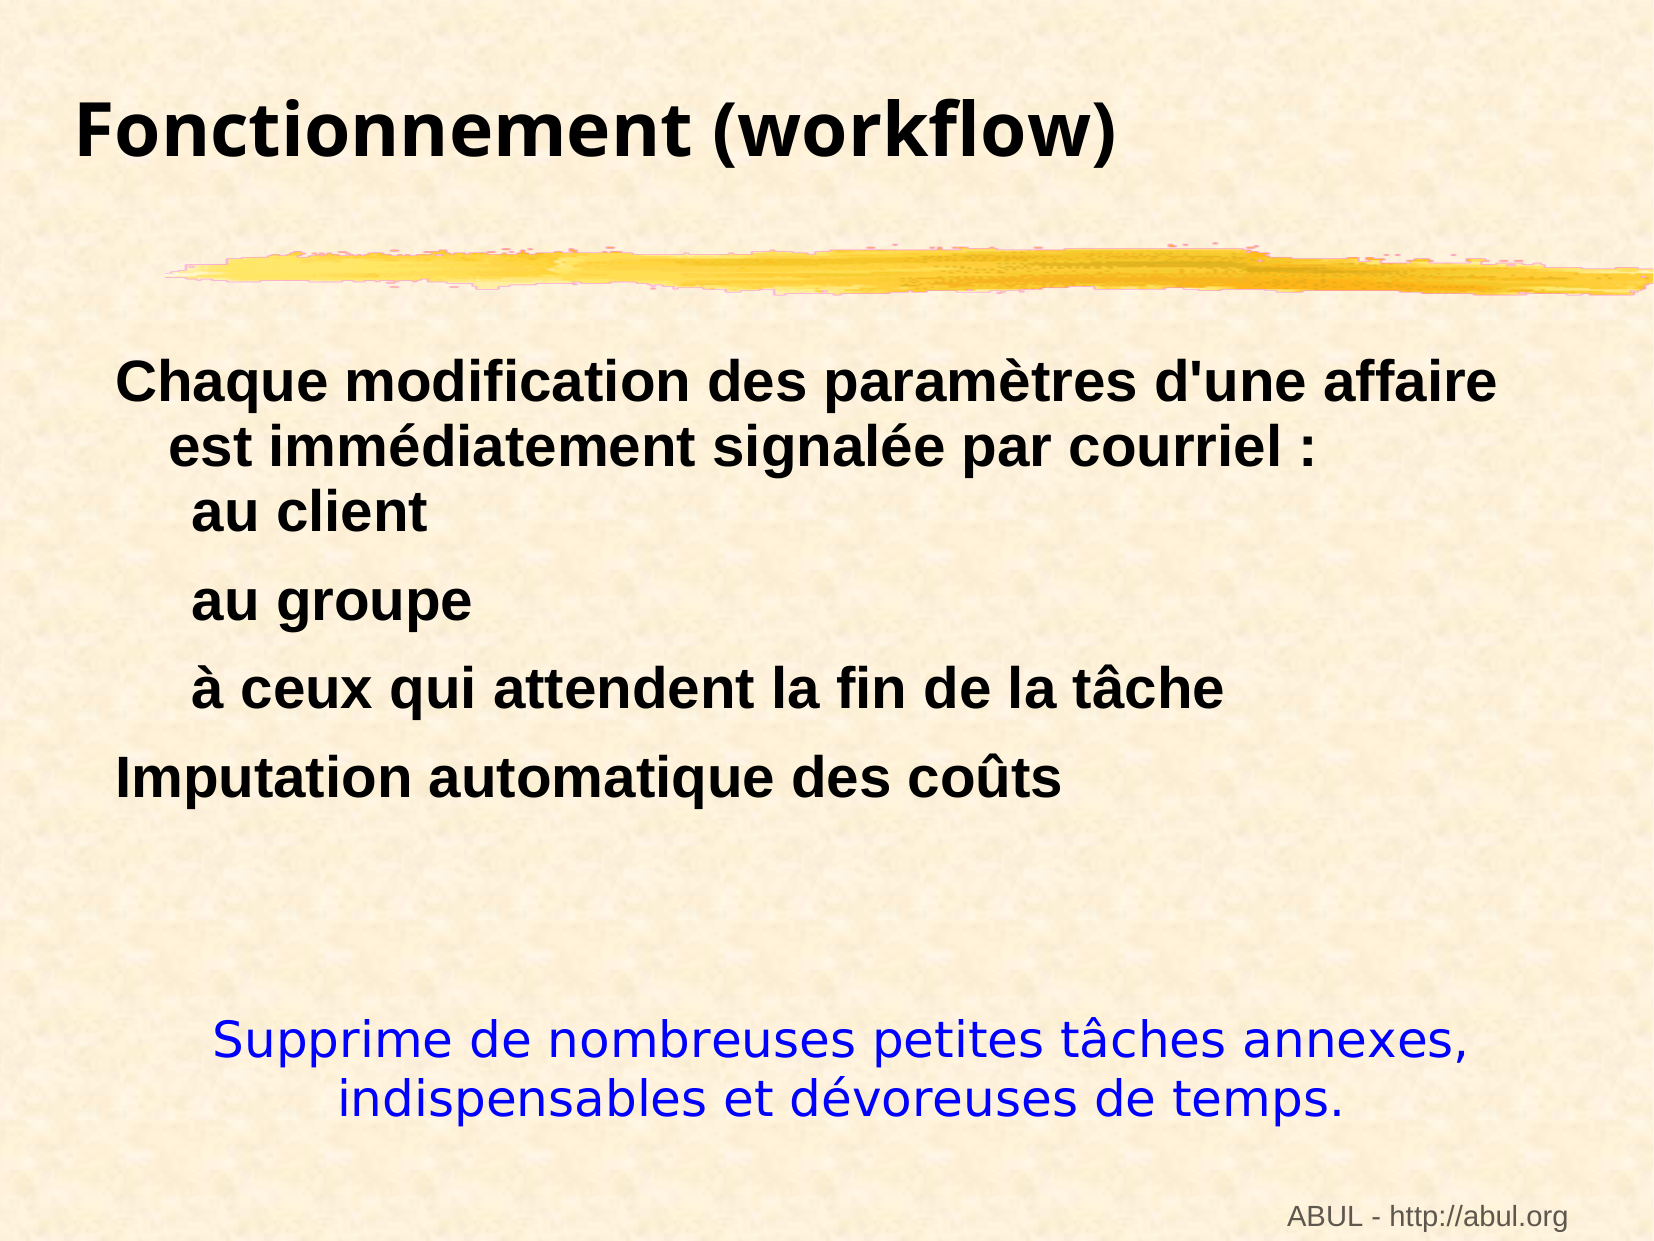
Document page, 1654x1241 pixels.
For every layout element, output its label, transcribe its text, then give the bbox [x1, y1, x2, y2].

text_box Supprime de nombreuses petites tâches annexes, indispensables et dévoreuses de temps. [59, 1003, 1625, 1136]
picture [0, 0, 1654, 1241]
list Chaque modification des paramètres d'une affaire est immédiatement signalée par courriel : au client au groupe à ceux qui attendent la fin de la tâche Imputation automatique des coûts [82, 340, 1562, 945]
title Fonctionnement (workflow) [73, 9, 1479, 246]
